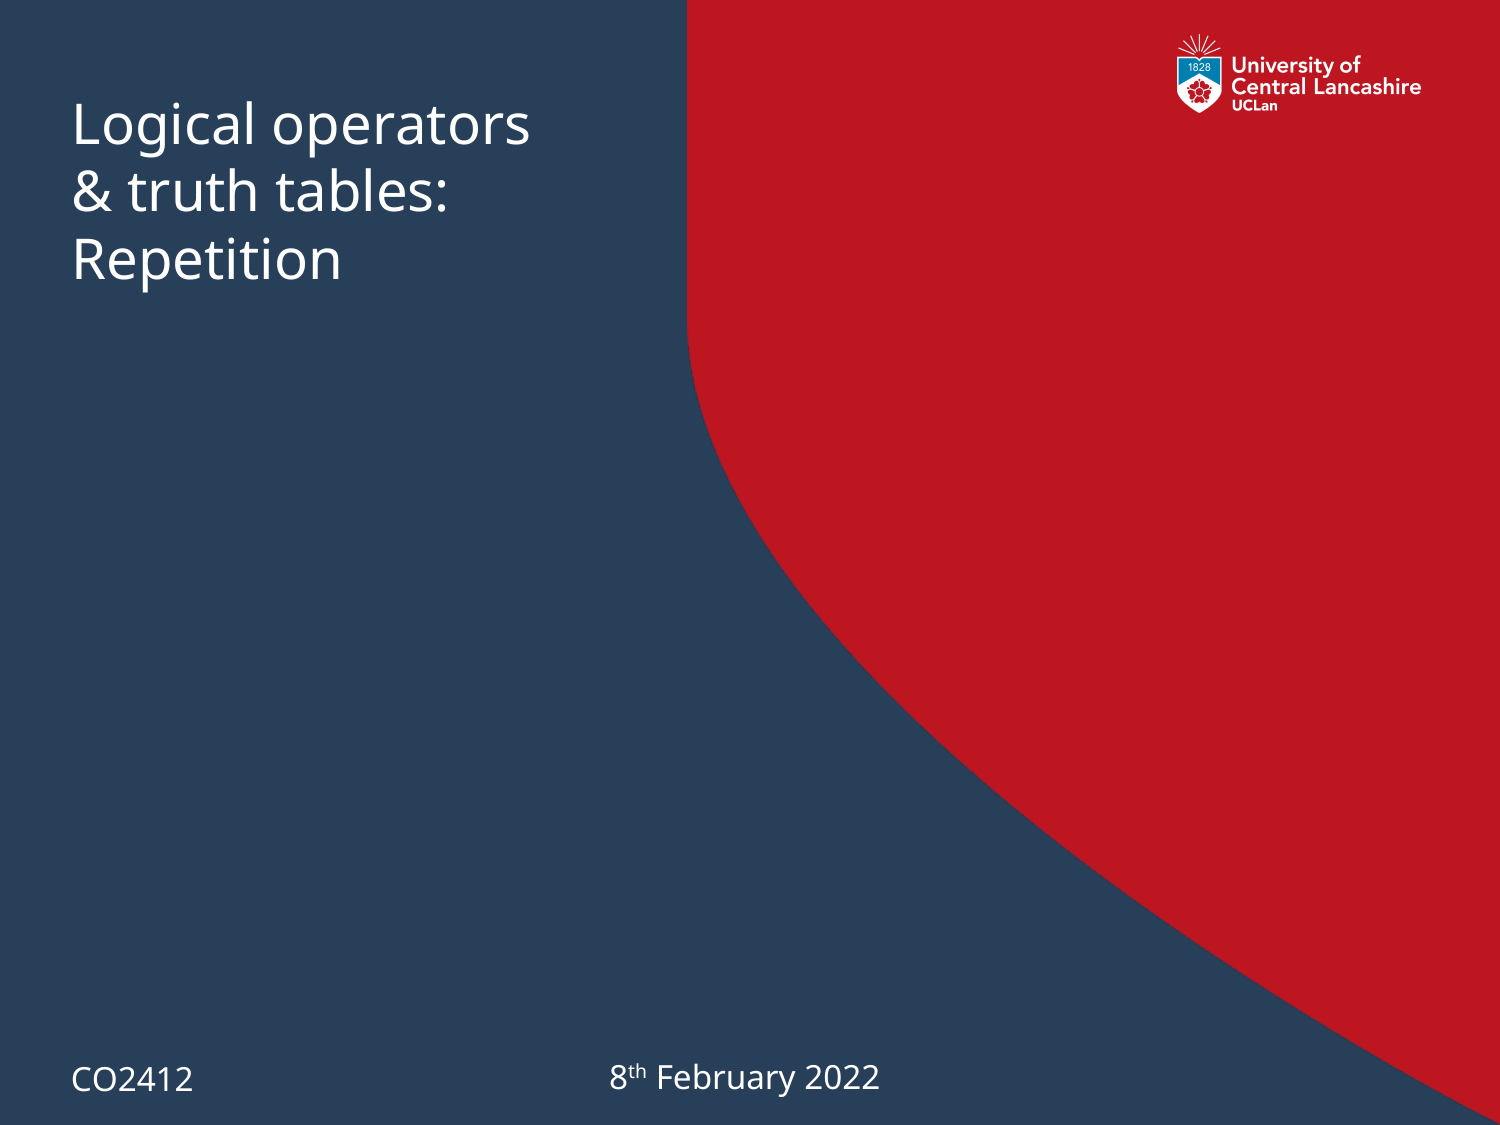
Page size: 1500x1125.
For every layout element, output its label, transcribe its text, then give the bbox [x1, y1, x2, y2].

picture [687, 0, 1500, 1125]
text_box Logical operators & truth tables: Repetition [56, 68, 1185, 310]
